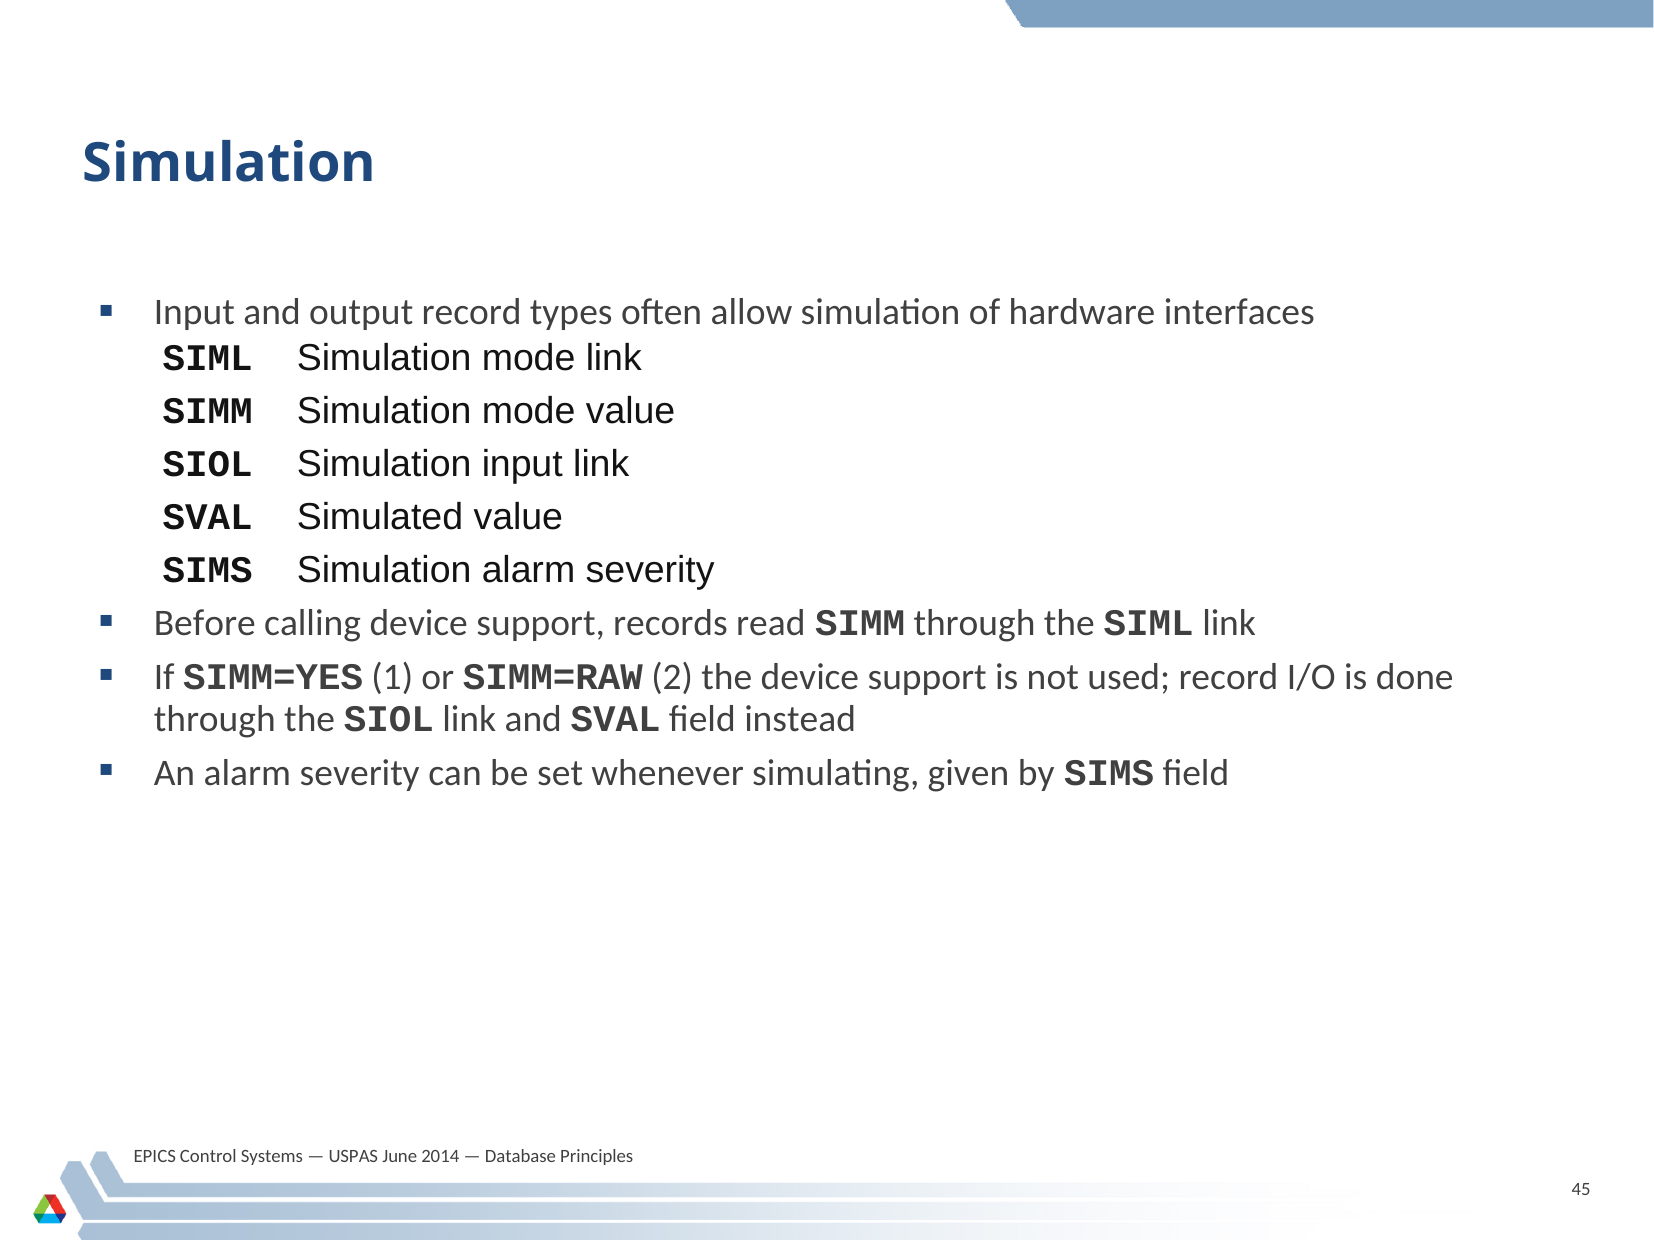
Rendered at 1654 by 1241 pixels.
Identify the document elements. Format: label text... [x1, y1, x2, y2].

picture [0, 1143, 1654, 1240]
picture [0, 0, 1654, 29]
title Simulation [82, 128, 1571, 192]
list Input and output record types often allow simulation of hardware interfaces SIML Simulation mode link SIMM Simulation mode value SIOL Simulation input link SVAL Simulated value SIMS Simulation alarm severity Before calling device support, records read SIMM through the SIML link If SIMM=YES (1) or SIMM=RAW (2) the device support is not used; record I/O is done through the SIOL link and SVAL field instead An alarm severity can be set whenever simulating, given by SIMS field [82, 289, 1571, 1123]
